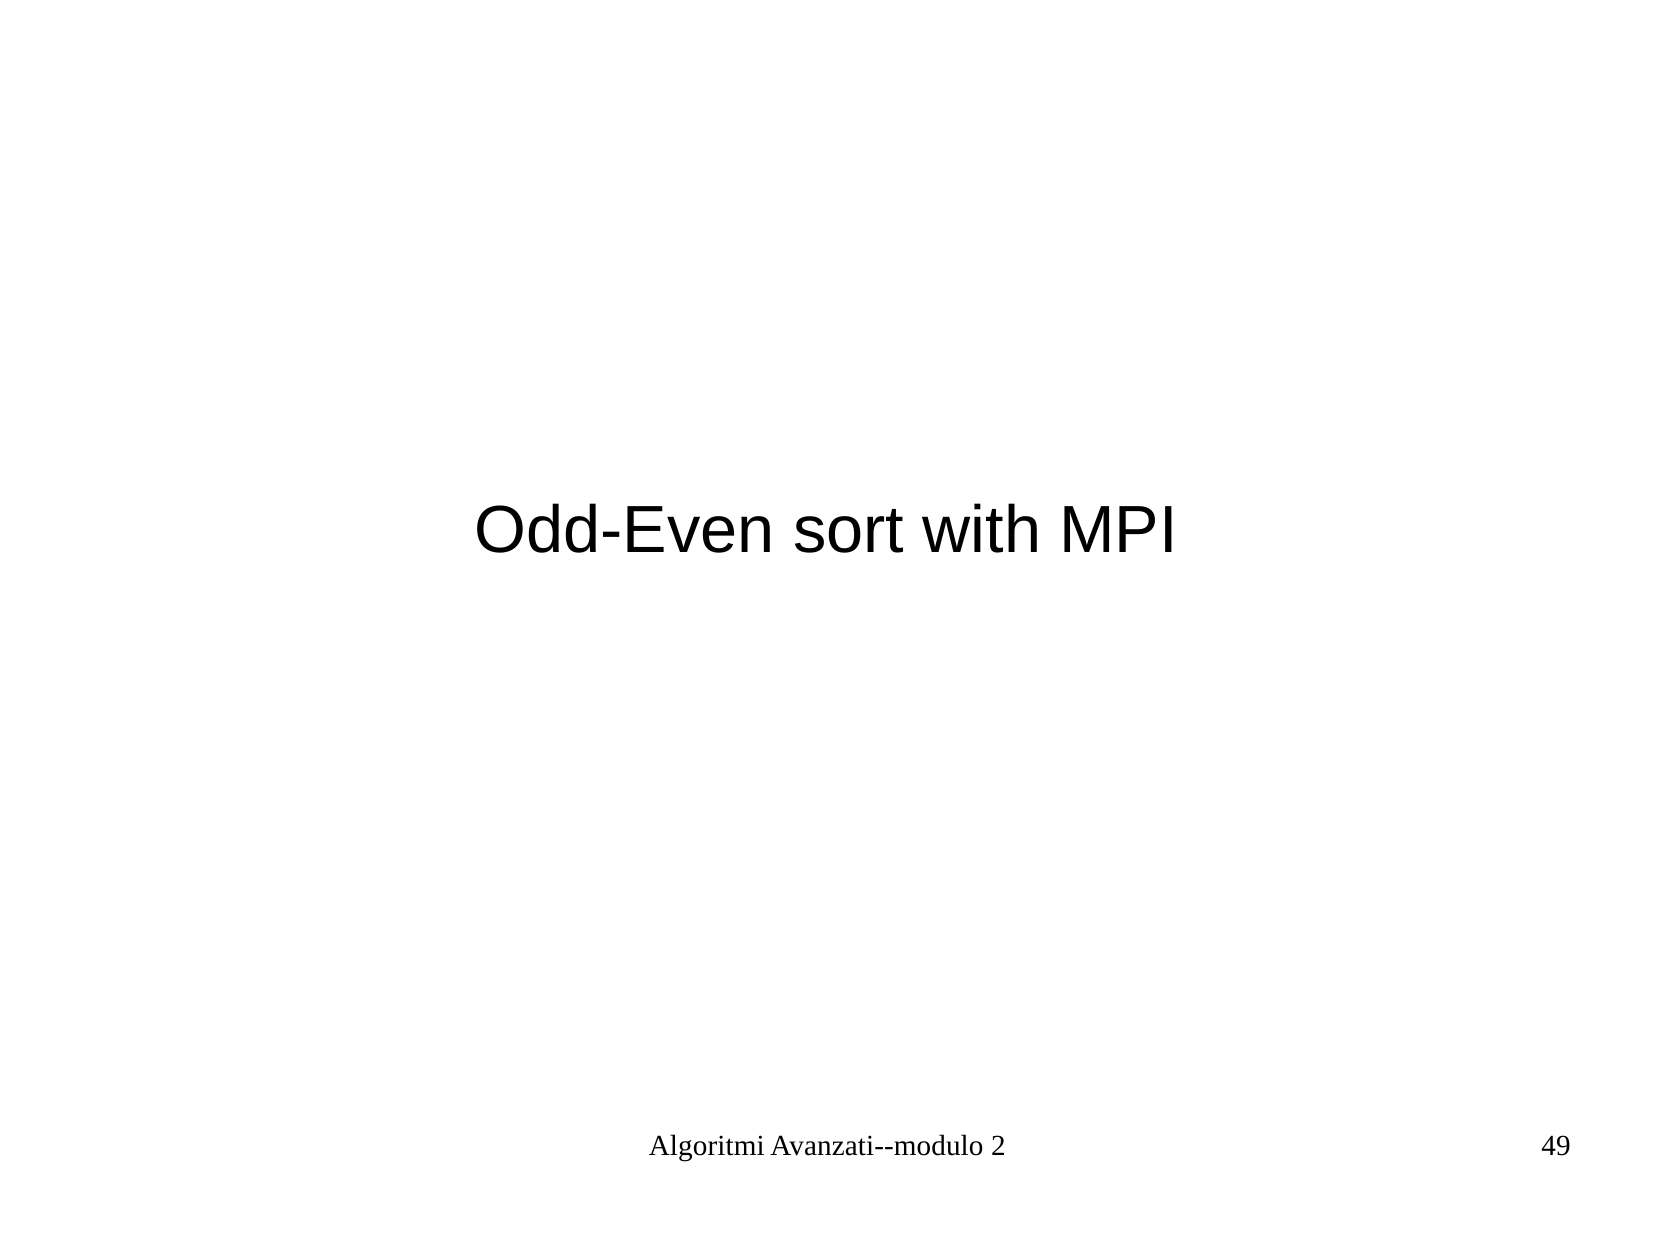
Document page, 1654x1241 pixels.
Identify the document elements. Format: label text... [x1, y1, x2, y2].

subtitle Odd-Even sort with MPI [82, 49, 1571, 1109]
